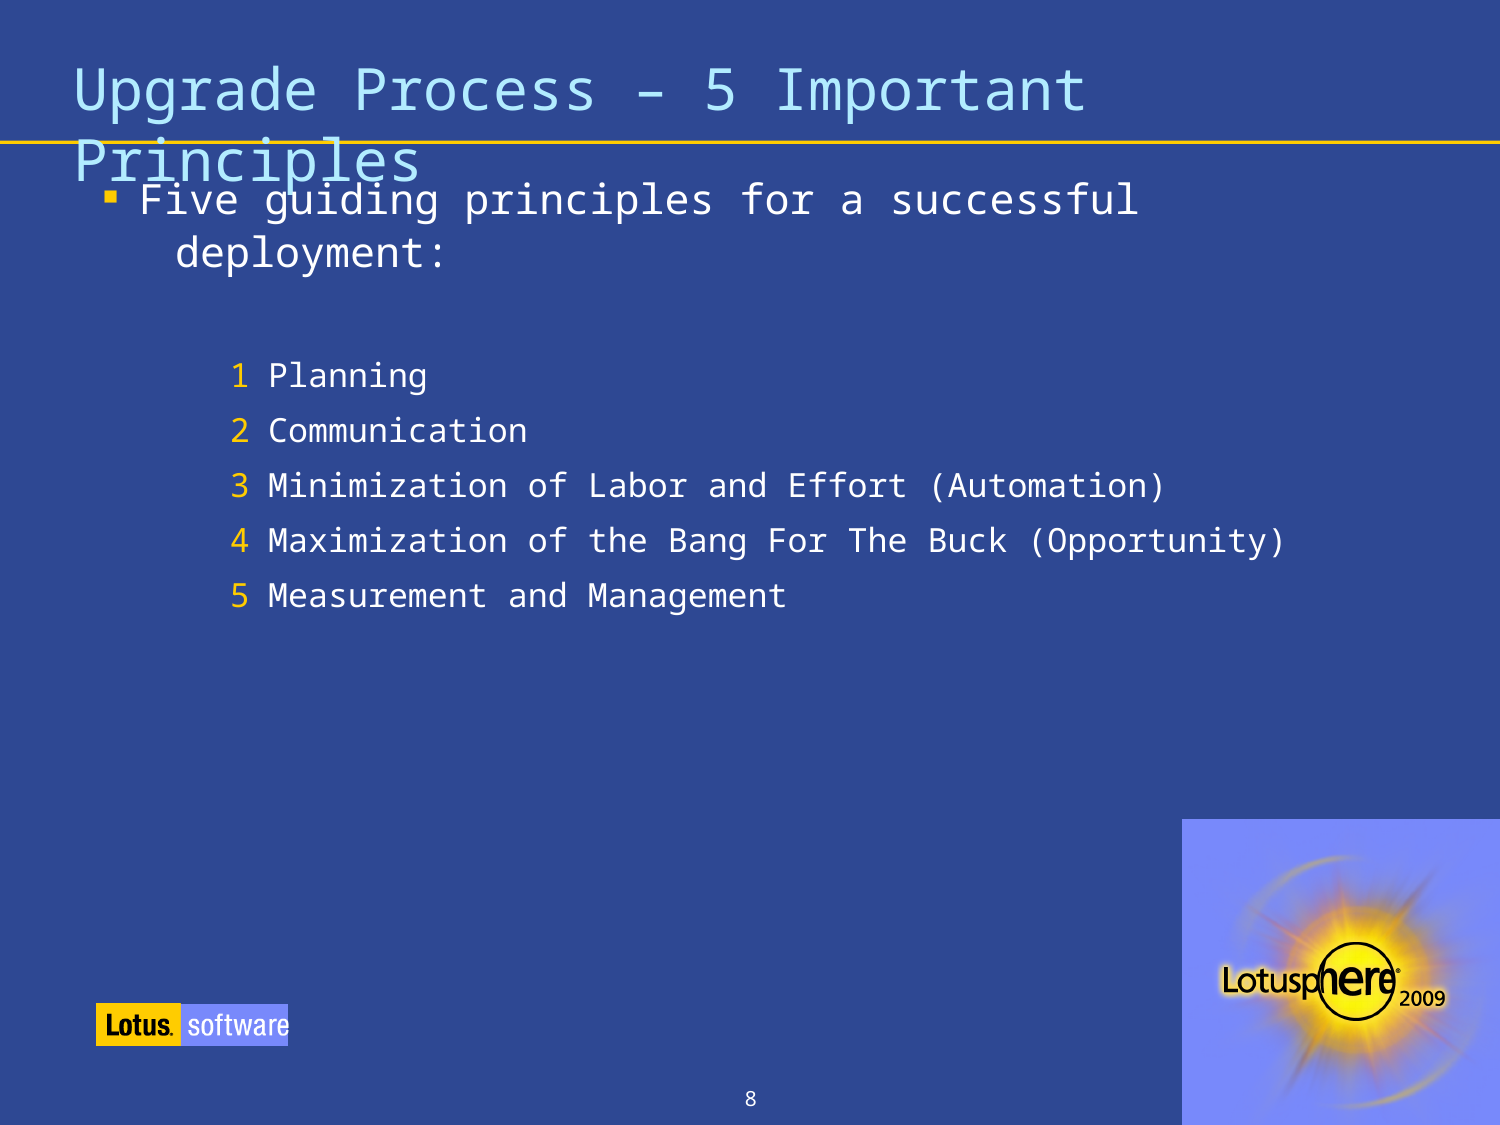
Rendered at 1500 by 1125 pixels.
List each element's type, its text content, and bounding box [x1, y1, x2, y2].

picture [96, 1003, 289, 1046]
list Five guiding principles for a successful deployment: Planning Communication Minimization of Labor and Effort (Automation)‏ Maximization of the Bang For The Buck (Opportunity)‏ Measurement and Management [100, 171, 1424, 812]
picture [1181, 818, 1500, 1125]
title Upgrade Process – 5 Important Principles [73, 54, 1427, 137]
